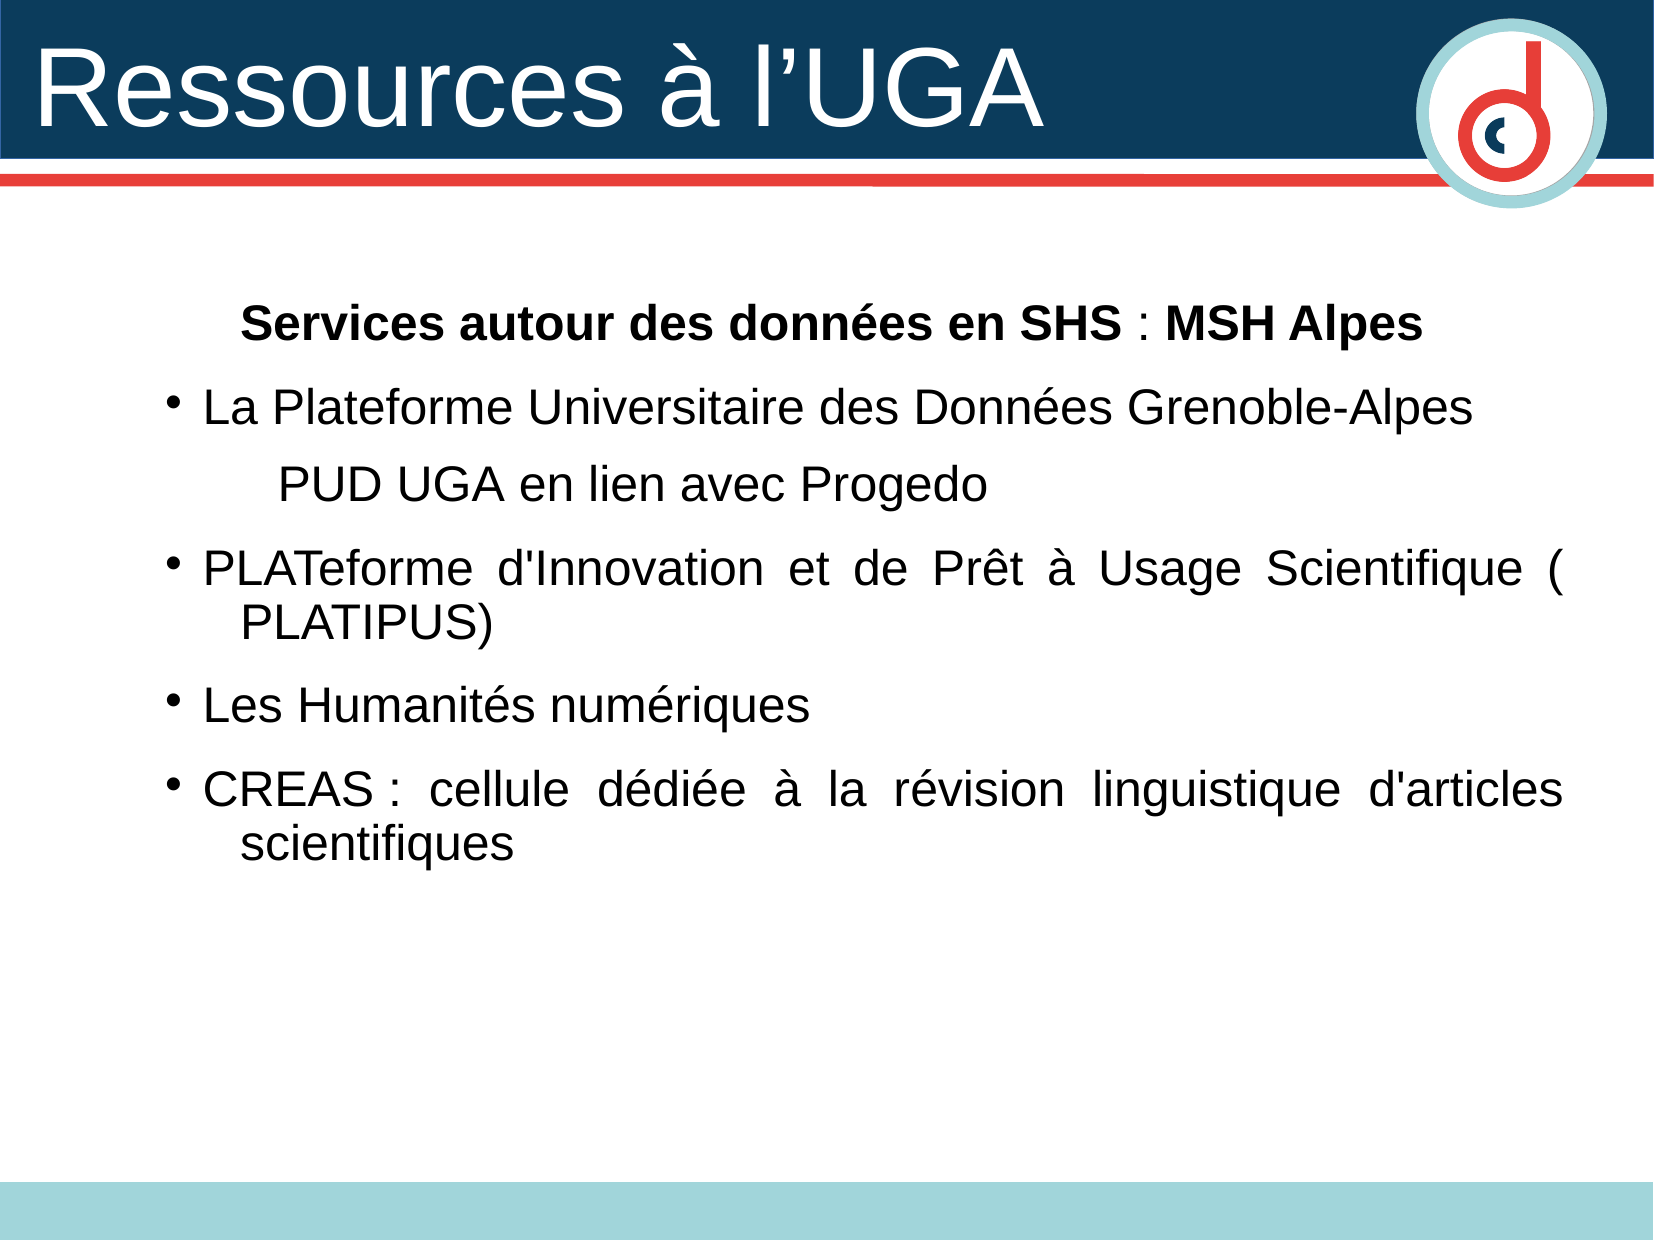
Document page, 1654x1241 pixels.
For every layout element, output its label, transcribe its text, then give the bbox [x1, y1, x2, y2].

list Services autour des données en SHS : MSH Alpes La Plateforme Universitaire des Données Grenoble-Alpes PUD UGA en lien avec Progedo PLATeforme d'Innovation et de Prêt à Usage Scientifique (PLATIPUS) Les Humanités numériques CREAS : cellule dédiée à la révision linguistique d'articles scientifiques [0, 290, 1625, 1010]
title Ressources à l’UGA [17, 11, 1412, 159]
